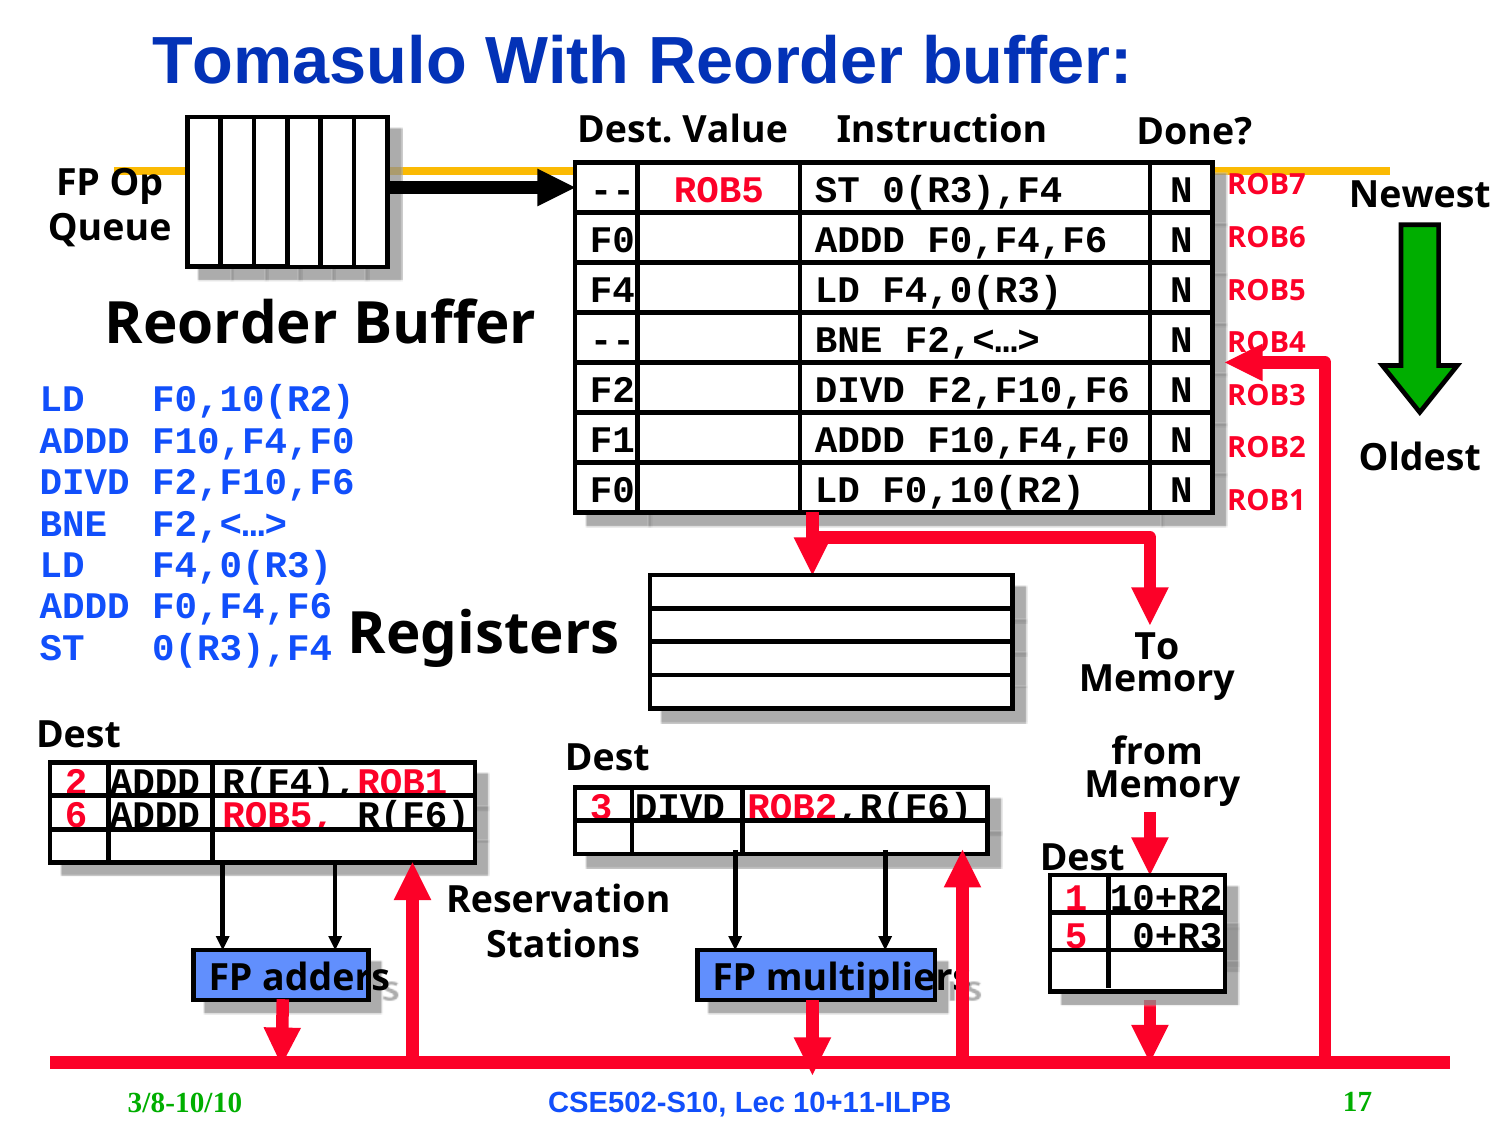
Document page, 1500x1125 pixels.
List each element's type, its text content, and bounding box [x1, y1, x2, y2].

text_box 2 ADDD R(F4),ROB1 [215, 762, 475, 795]
text_box LD F0,10(R2) [800, 462, 1149, 513]
text_box N [1149, 412, 1213, 462]
text_box 2 ADDD R(F4),ROB1 [50, 763, 106, 795]
title Tomasulo With Reorder buffer: [137, 0, 1379, 126]
text_box Done? [1121, 99, 1268, 161]
text_box Oldest [1343, 424, 1496, 486]
text_box 6 ADDD ROB5, R(F6) [215, 795, 475, 829]
text_box 2 ADDD R(F4),ROB1 [111, 765, 210, 795]
text_box [187, 116, 388, 267]
text_box N [1149, 462, 1213, 513]
text_box F0 [575, 212, 637, 262]
text_box FP adders [193, 950, 369, 1000]
text_box Dest [21, 702, 136, 763]
text_box CSE502-S10, Lec 10+11-ILPB [512, 1088, 988, 1113]
text_box ROB7 ROB6 ROB5 ROB4 ROB3 ROB2 ROB1 [1212, 162, 1322, 524]
text_box [1382, 224, 1458, 413]
text_box N [1149, 262, 1213, 312]
text_box LD F4,0(R3) [800, 262, 1149, 312]
text_box N [1149, 212, 1213, 262]
text_box 6 ADDD ROB5, R(F6) [111, 795, 210, 829]
text_box [215, 829, 475, 863]
text_box 3 DIVD ROB2,R(F6) [634, 790, 740, 820]
text_box ST 0(R3),F4 [800, 162, 1149, 212]
text_box 5 0+R3 [1111, 912, 1225, 949]
text_box To Memory [1064, 613, 1250, 706]
text_box [634, 820, 740, 852]
text_box Dest. Value Instruction [562, 97, 1064, 158]
text_box [111, 829, 210, 860]
text_box <number> [1074, 1087, 1388, 1113]
text_box 3/8-10/10 [112, 1088, 426, 1113]
text_box [637, 212, 800, 513]
text_box BNE F2,<…> [800, 312, 1149, 362]
text_box ADDD F0,F4,F6 [800, 212, 1149, 262]
text_box [745, 820, 988, 855]
text_box 3 DIVD ROB2,R(F6) [745, 787, 988, 820]
text_box N [1149, 362, 1213, 412]
text_box 5 0+R3 [1049, 912, 1106, 949]
text_box from Memory [1069, 719, 1255, 812]
text_box -- [575, 162, 637, 212]
text_box Reorder Buffer [89, 277, 552, 363]
text_box Registers [333, 587, 635, 673]
text_box 1 10+R2 [1049, 874, 1225, 912]
text_box FP multipliers [697, 950, 936, 1000]
text_box DIVD F2,F10,F6 [800, 362, 1149, 412]
text_box LD F0,10(R2) ADDD F10,F4,F0 DIVD F2,F10,F6 BNE F2,<…> LD F4,0(R3) ADDD F0,F4,F6 ST 0(R3),F4 [24, 385, 376, 672]
text_box Newest [1334, 162, 1500, 223]
text_box ROB5 [637, 162, 800, 212]
text_box F10 [575, 412, 637, 462]
text_box Reservation Stations [431, 866, 696, 973]
text_box N [1149, 162, 1213, 212]
text_box [1049, 949, 1225, 992]
text_box FP Op Queue [33, 149, 187, 256]
text_box F0 [575, 462, 637, 513]
text_box N [1149, 312, 1213, 362]
text_box [50, 829, 106, 863]
text_box F4 [575, 262, 637, 312]
text_box F2 [575, 362, 637, 412]
text_box Dest [549, 724, 665, 786]
text_box Dest [1024, 824, 1140, 886]
text_box [650, 575, 1013, 709]
text_box 6 ADDD ROB5, R(F6) [50, 795, 106, 829]
text_box ADDD F10,F4,F0 [800, 412, 1149, 462]
text_box 3 DIVD ROB2,R(F6) [574, 787, 630, 820]
text_box -- [575, 312, 637, 362]
text_box [574, 820, 630, 855]
